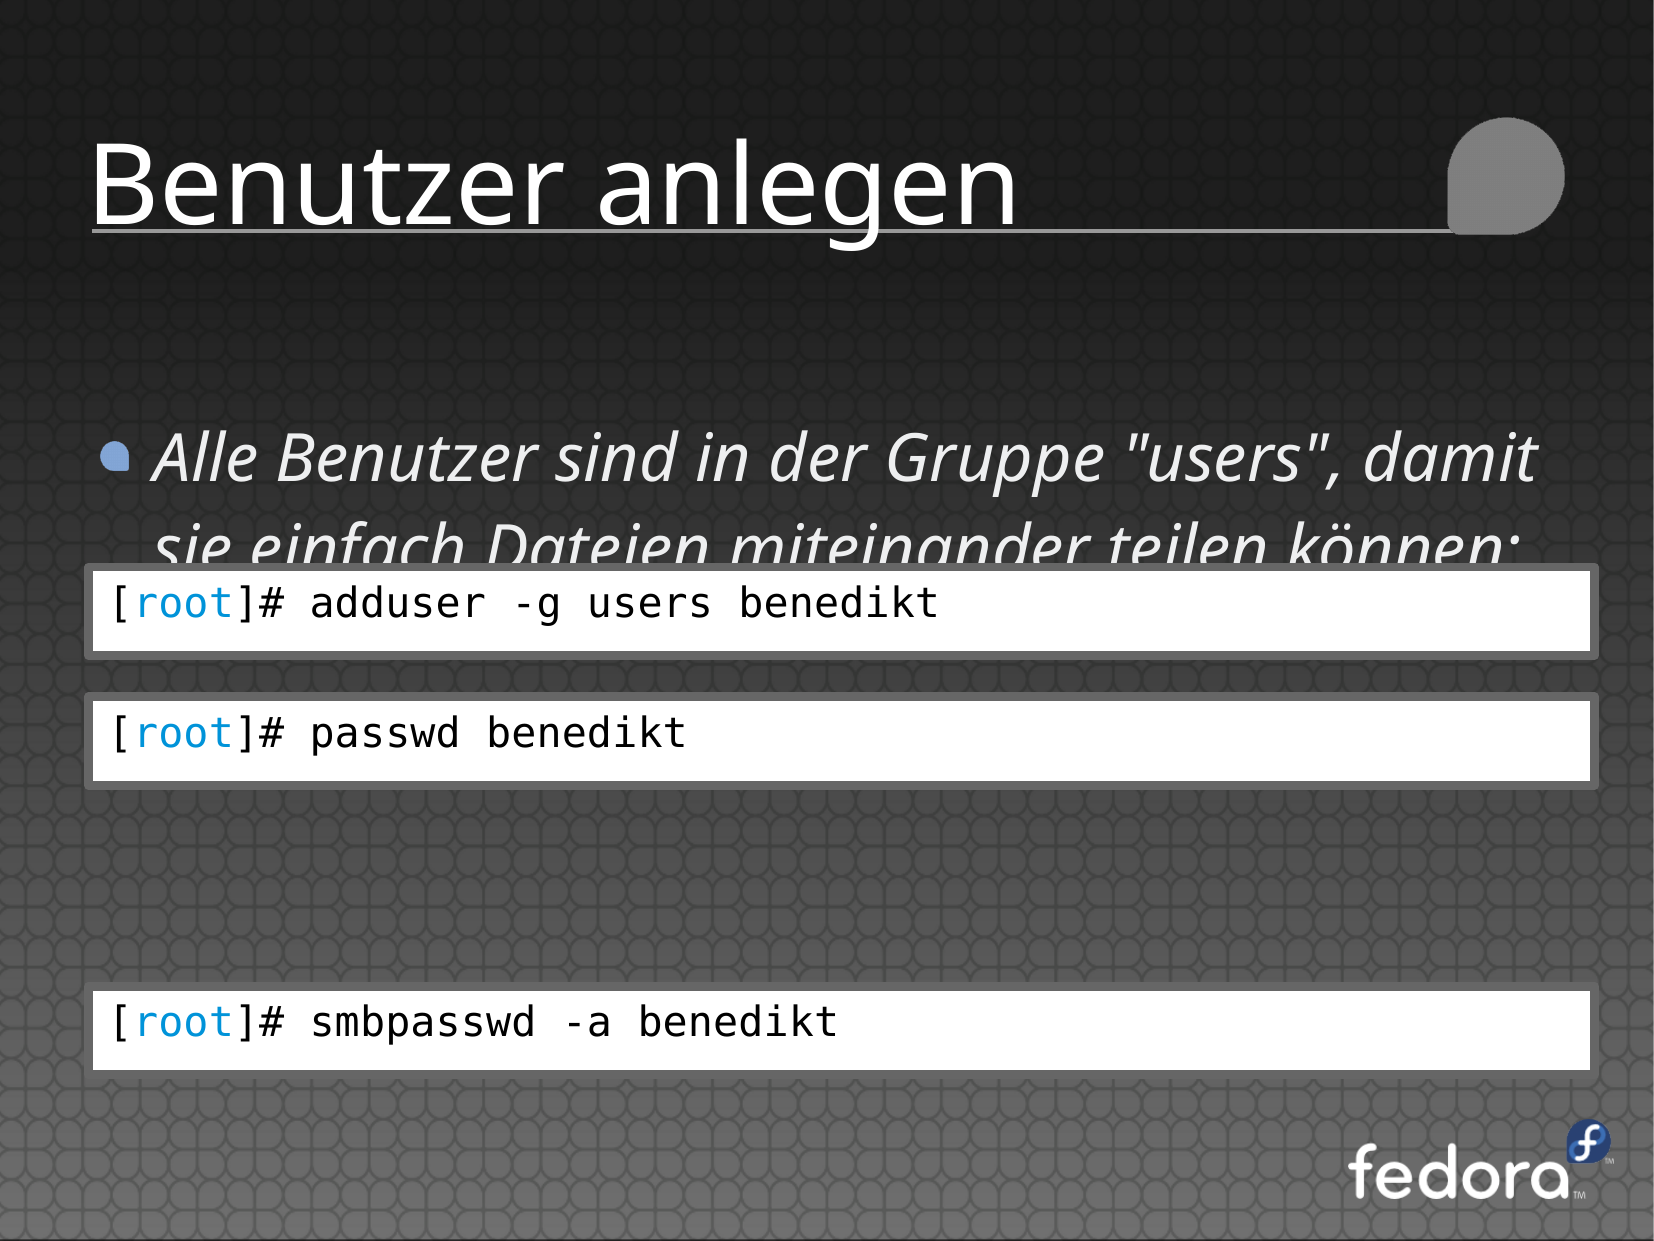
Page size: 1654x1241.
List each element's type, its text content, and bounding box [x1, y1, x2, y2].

title Benutzer anlegen [86, 112, 1576, 249]
text_box [root]# adduser -g users benedikt [88, 566, 1595, 656]
list Alle Benutzer sind in der Gruppe "users", damit sie einfach Dateien miteinander teilen können: Anlegen von Samba Benutzern: [82, 290, 1571, 1109]
picture [0, 0, 1654, 1241]
text_box [root]# passwd benedikt [88, 696, 1595, 786]
text_box [root]# smbpasswd -a benedikt [88, 986, 1595, 1075]
